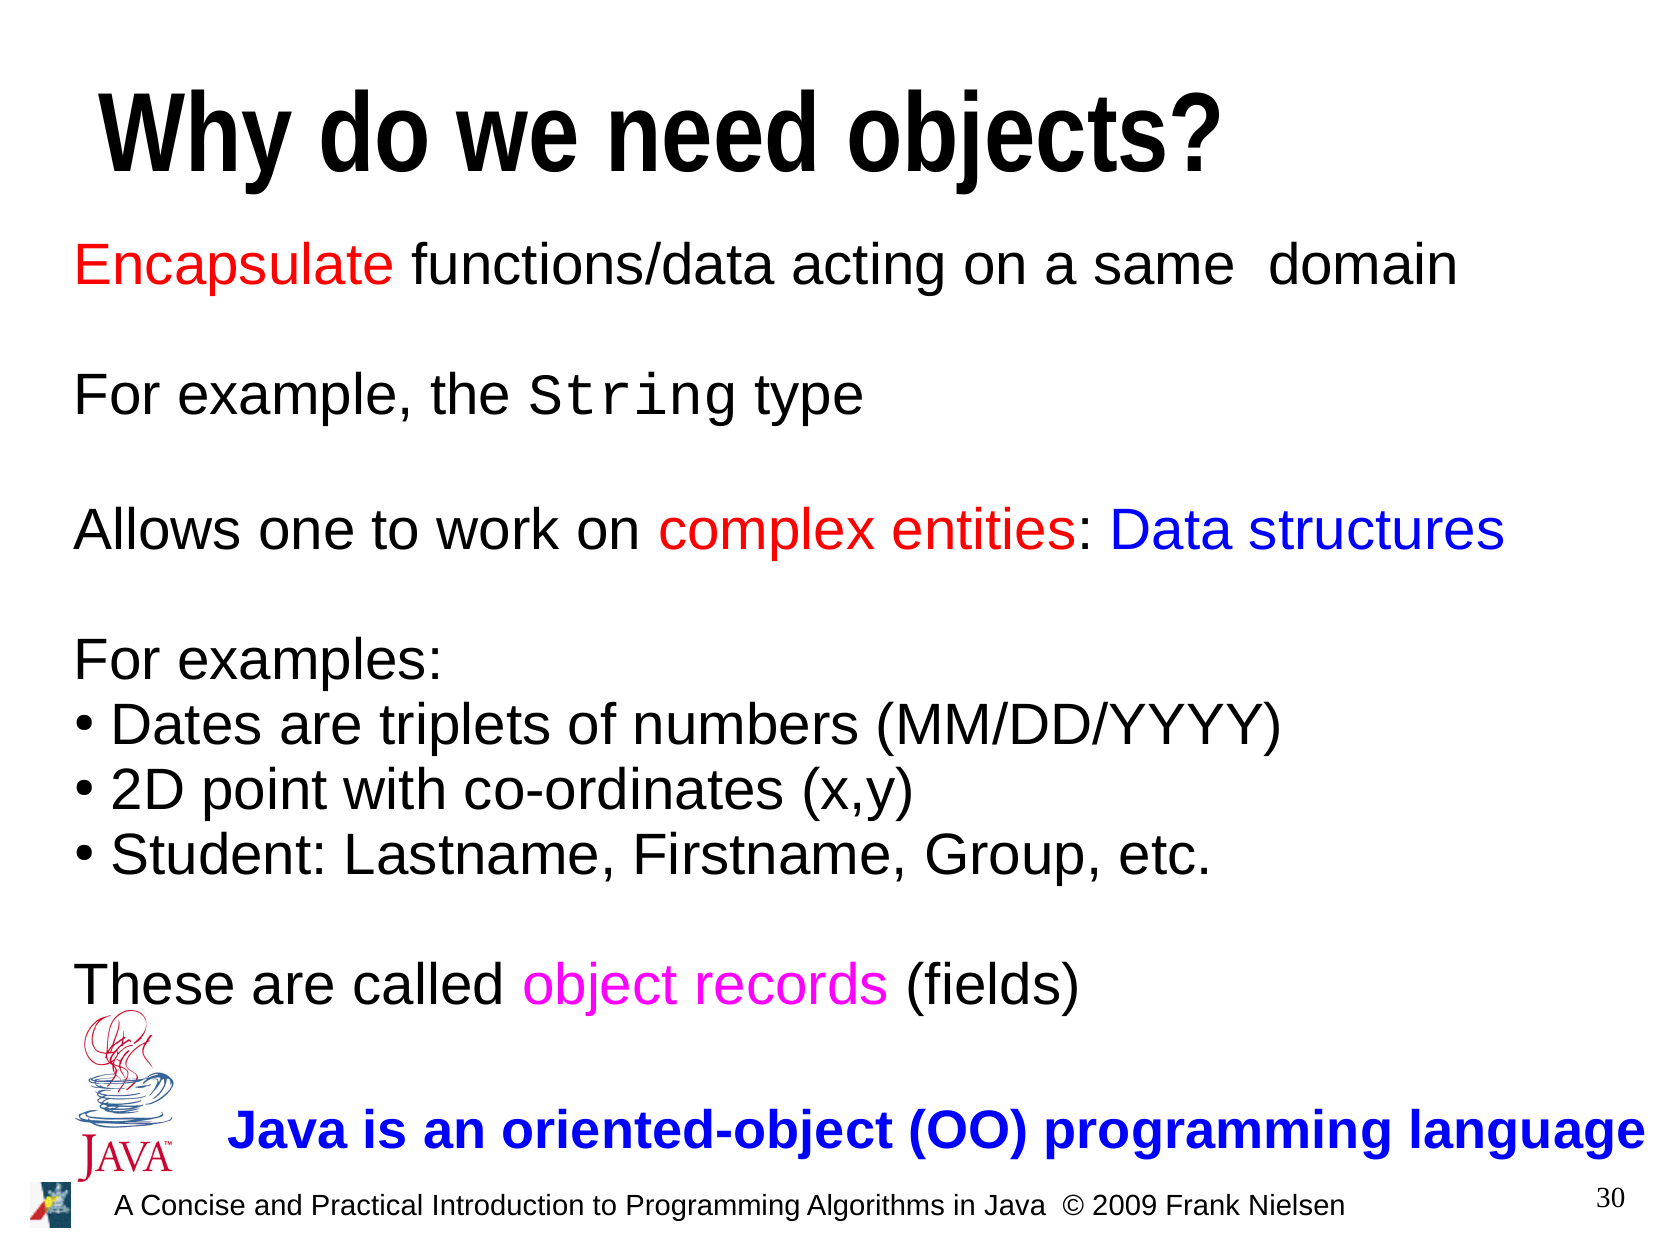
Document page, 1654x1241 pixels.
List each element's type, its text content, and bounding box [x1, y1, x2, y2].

text_box Java is an oriented-object (OO) programming language [212, 1092, 1654, 1170]
picture [11, 1010, 237, 1228]
text_box Encapsulate functions/data acting on a same domain For example, the String type Allows one to work on complex entities: Data structures For examples: Dates are triplets of numbers (MM/DD/YYYY) 2D point with co-ordinates (x,y) Student: Lastname, Firstname, Group, etc. These are called object records (fields) [59, 224, 1521, 1150]
text_box Why do we need objects? [83, 59, 1241, 203]
